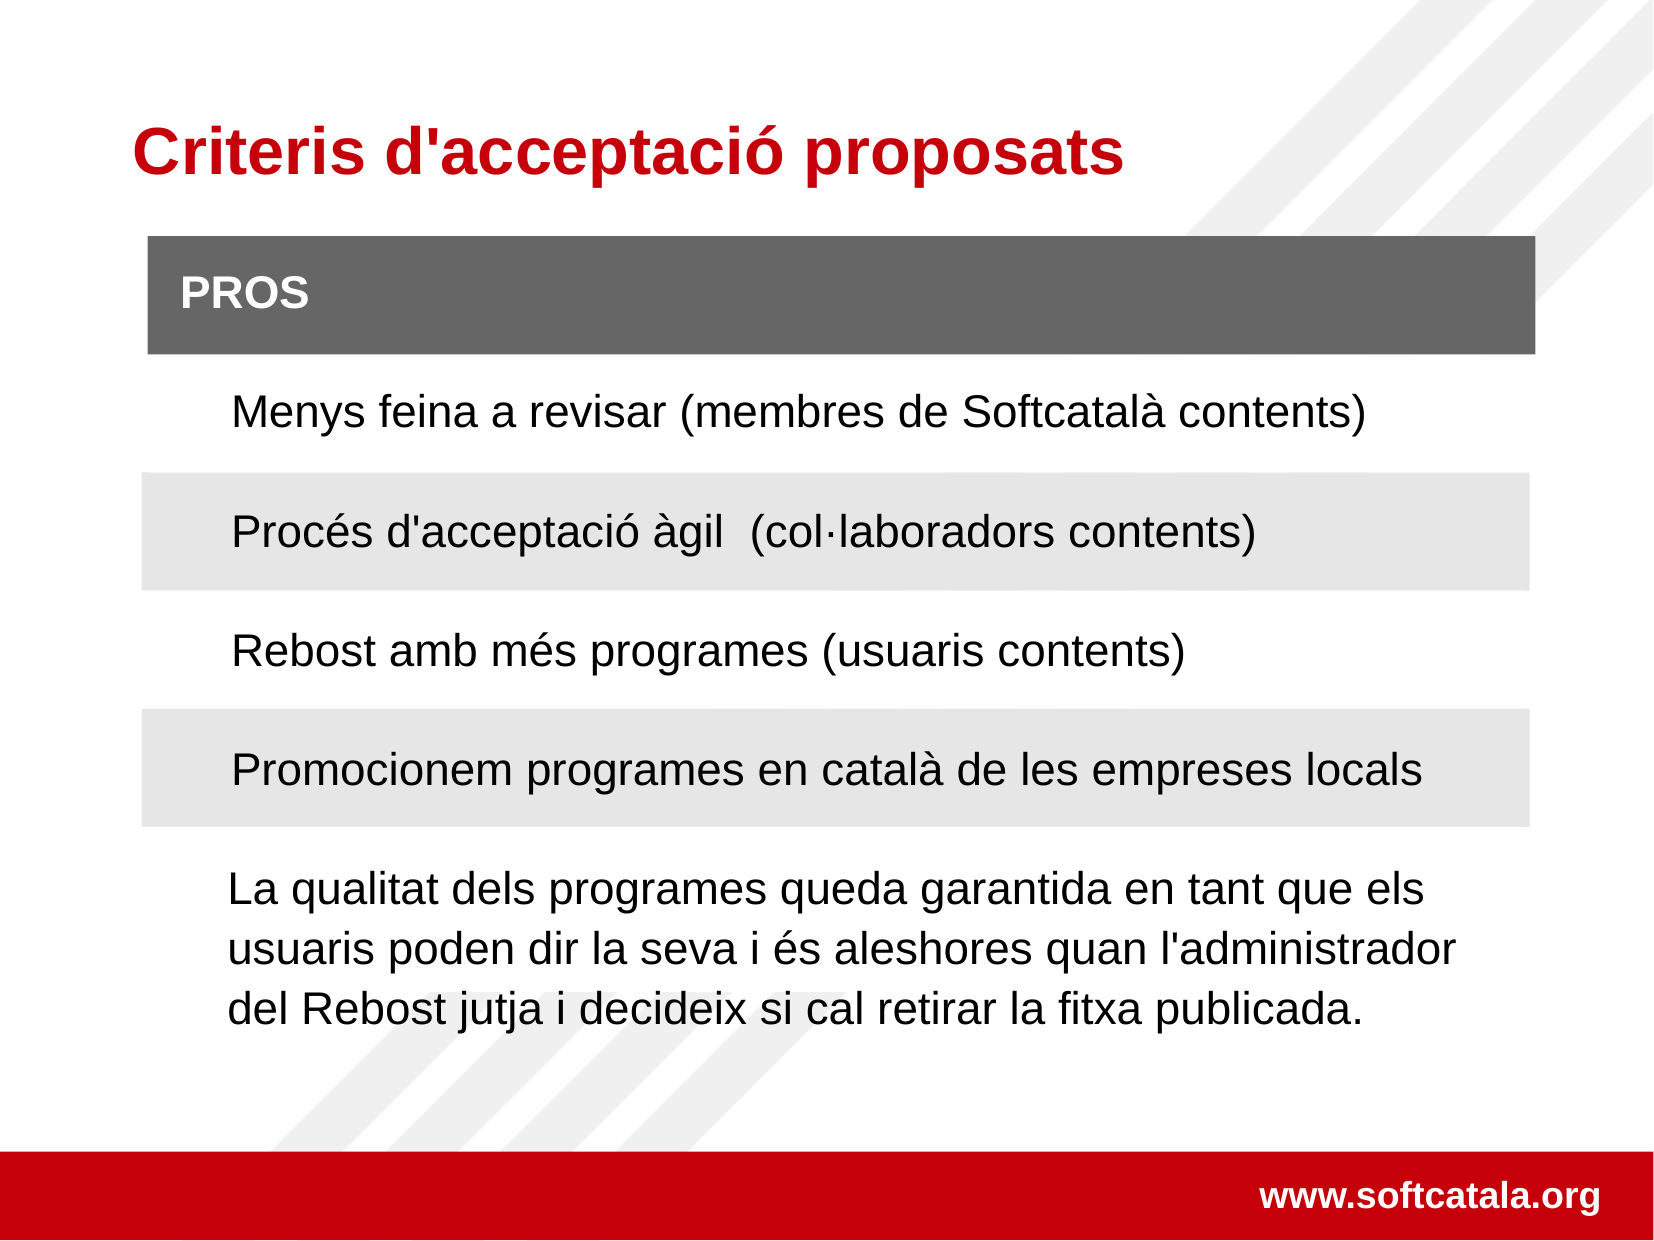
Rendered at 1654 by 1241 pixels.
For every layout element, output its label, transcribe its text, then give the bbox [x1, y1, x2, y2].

text_box [135, 236, 1536, 993]
text_box Criteris d'acceptació proposats [118, 106, 1501, 197]
picture [0, 0, 1654, 1151]
text_box www.softcatala.org [0, 1151, 1654, 1241]
text_box PROS Menys feina a revisar (membres de Softcatalà contents) Procés d'acceptació àgil (col·laboradors contents) Rebost amb més programes (usuaris contents) Promocionem programes en català de les empreses locals La qualitat dels programes queda garantida en tant que els usuaris poden dir la seva i és aleshores quan l'administrador del Rebost jutja i decideix si cal retirar la fitxa publicada. [165, 259, 1506, 1162]
